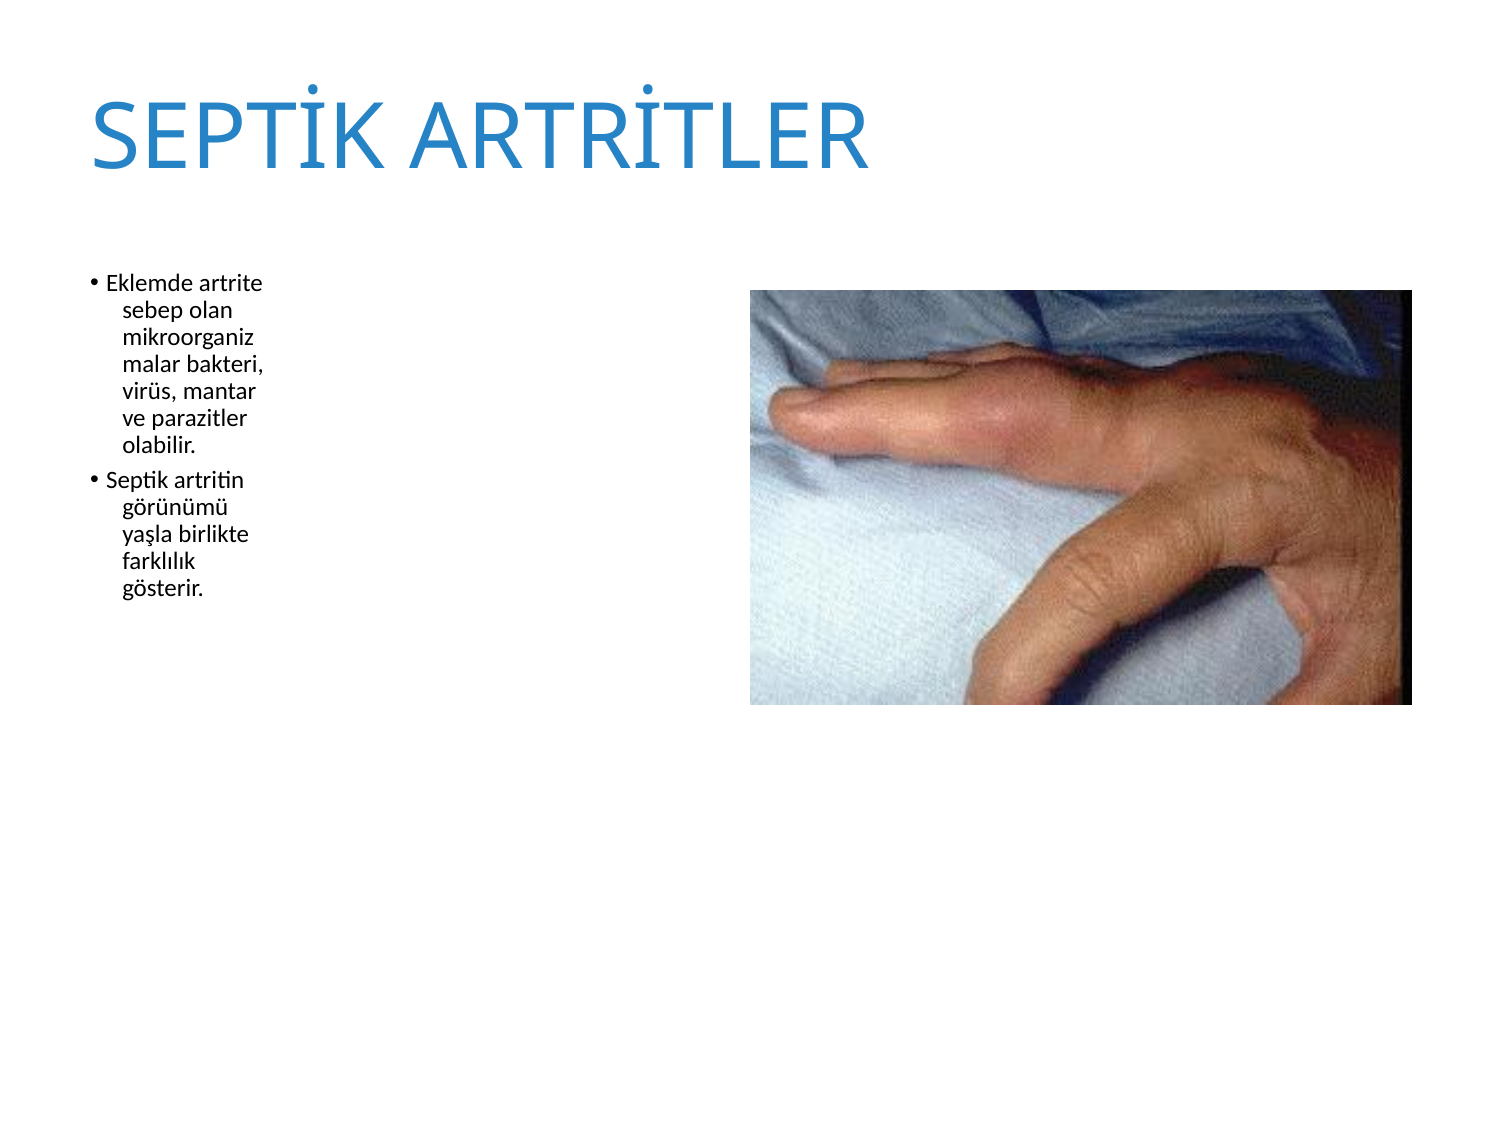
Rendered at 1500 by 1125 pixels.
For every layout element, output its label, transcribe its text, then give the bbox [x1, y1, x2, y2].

title SEPTİK ARTRİTLER [75, 45, 1426, 233]
list Eklemde artrite sebep olan mikroorganizmalar bakteri, virüs, mantar ve parazitler olabilir. Septik artritin görünümü yaşla birlikte farklılık gösterir. [75, 262, 738, 1005]
picture [750, 290, 1412, 705]
